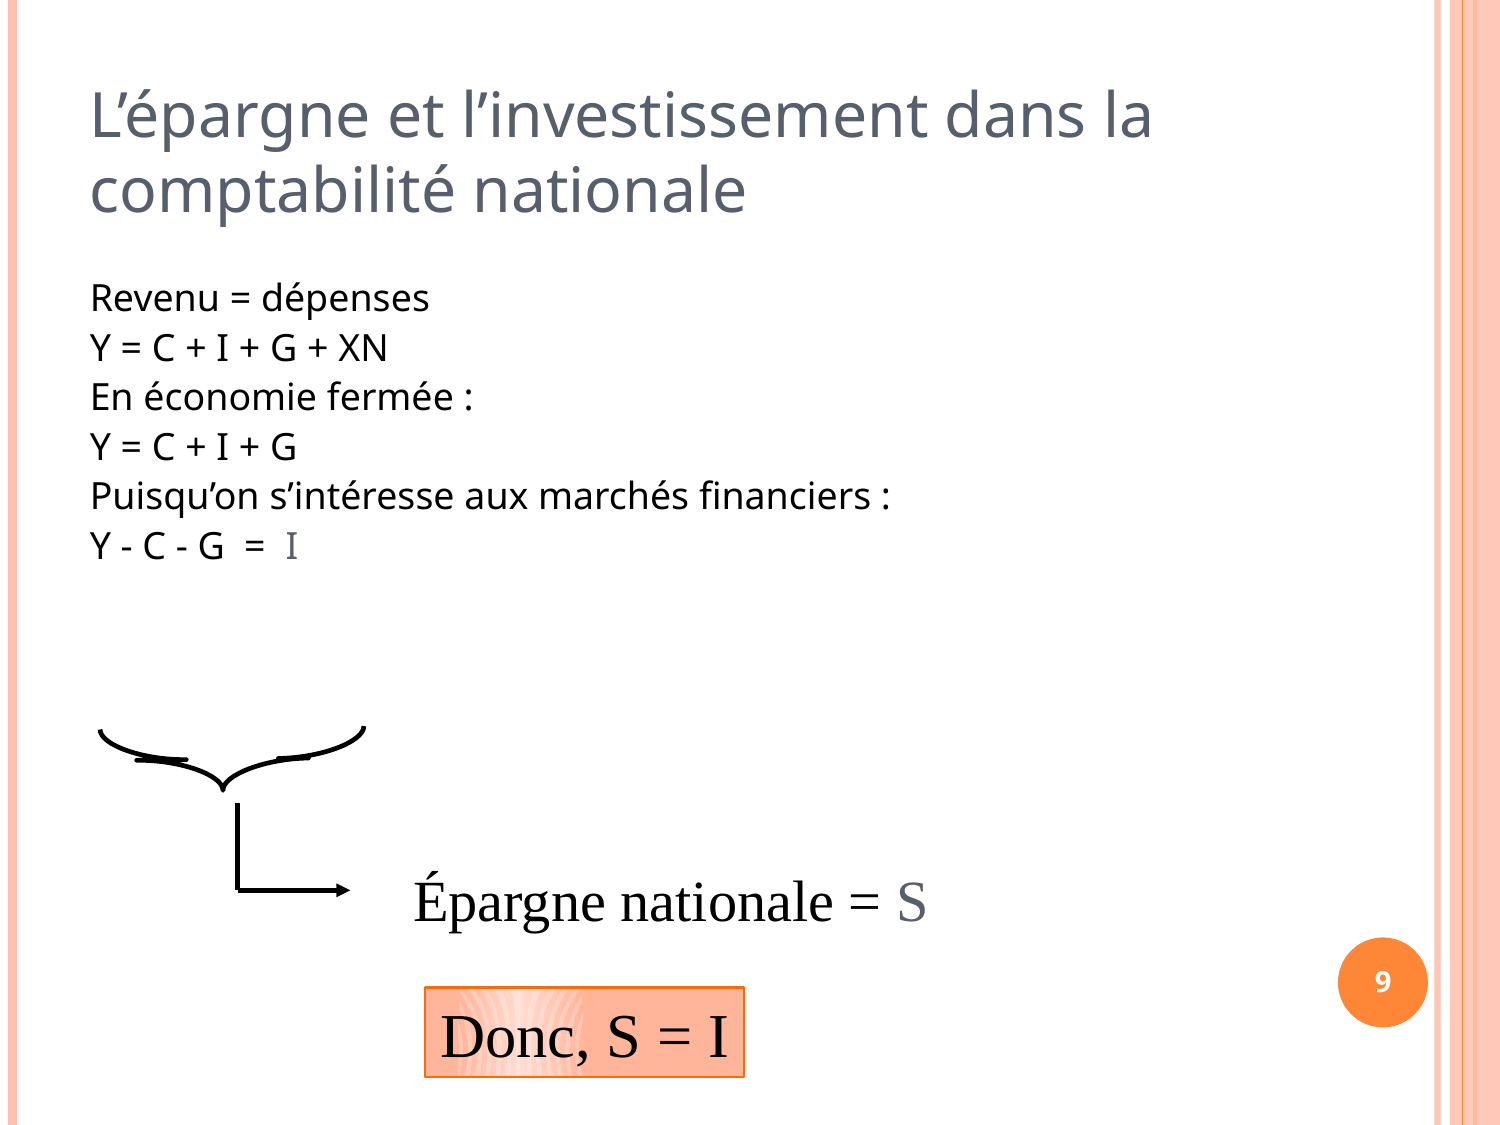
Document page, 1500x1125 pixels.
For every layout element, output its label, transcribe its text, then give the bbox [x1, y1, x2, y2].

text_box Donc, S = I [425, 987, 745, 1078]
slide_number <numéro> [1333, 940, 1434, 1027]
list Revenu = dépenses Y = C + I + G + XN En économie fermée : Y = C + I + G Puisqu’on s’intéresse aux marchés financiers : Y - C - G = I [75, 262, 1329, 1062]
title L’épargne et l’investissement dans la comptabilité nationale [75, 45, 1300, 233]
text_box Épargne nationale = S [398, 855, 944, 941]
